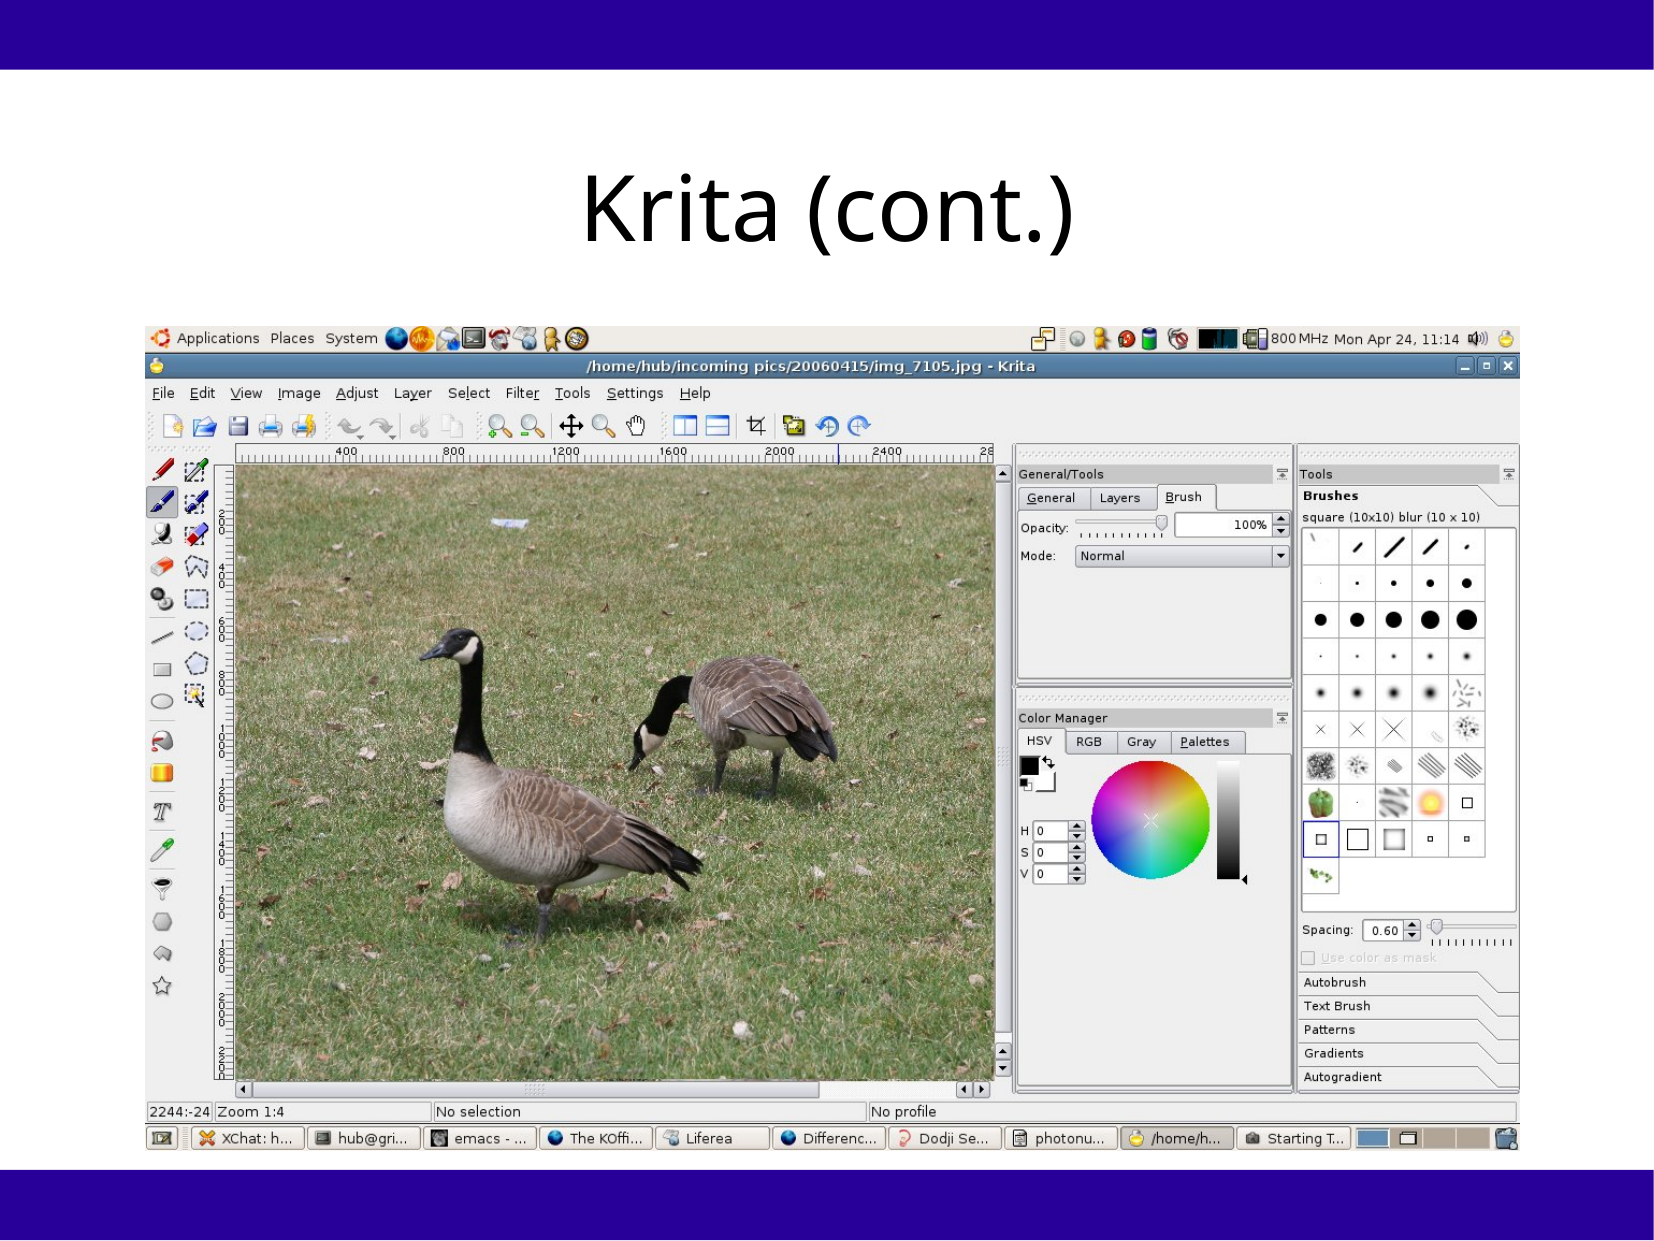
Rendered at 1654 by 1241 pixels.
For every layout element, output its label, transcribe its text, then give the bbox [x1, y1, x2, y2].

picture [145, 326, 1520, 1151]
title Krita (cont.) [121, 102, 1534, 311]
